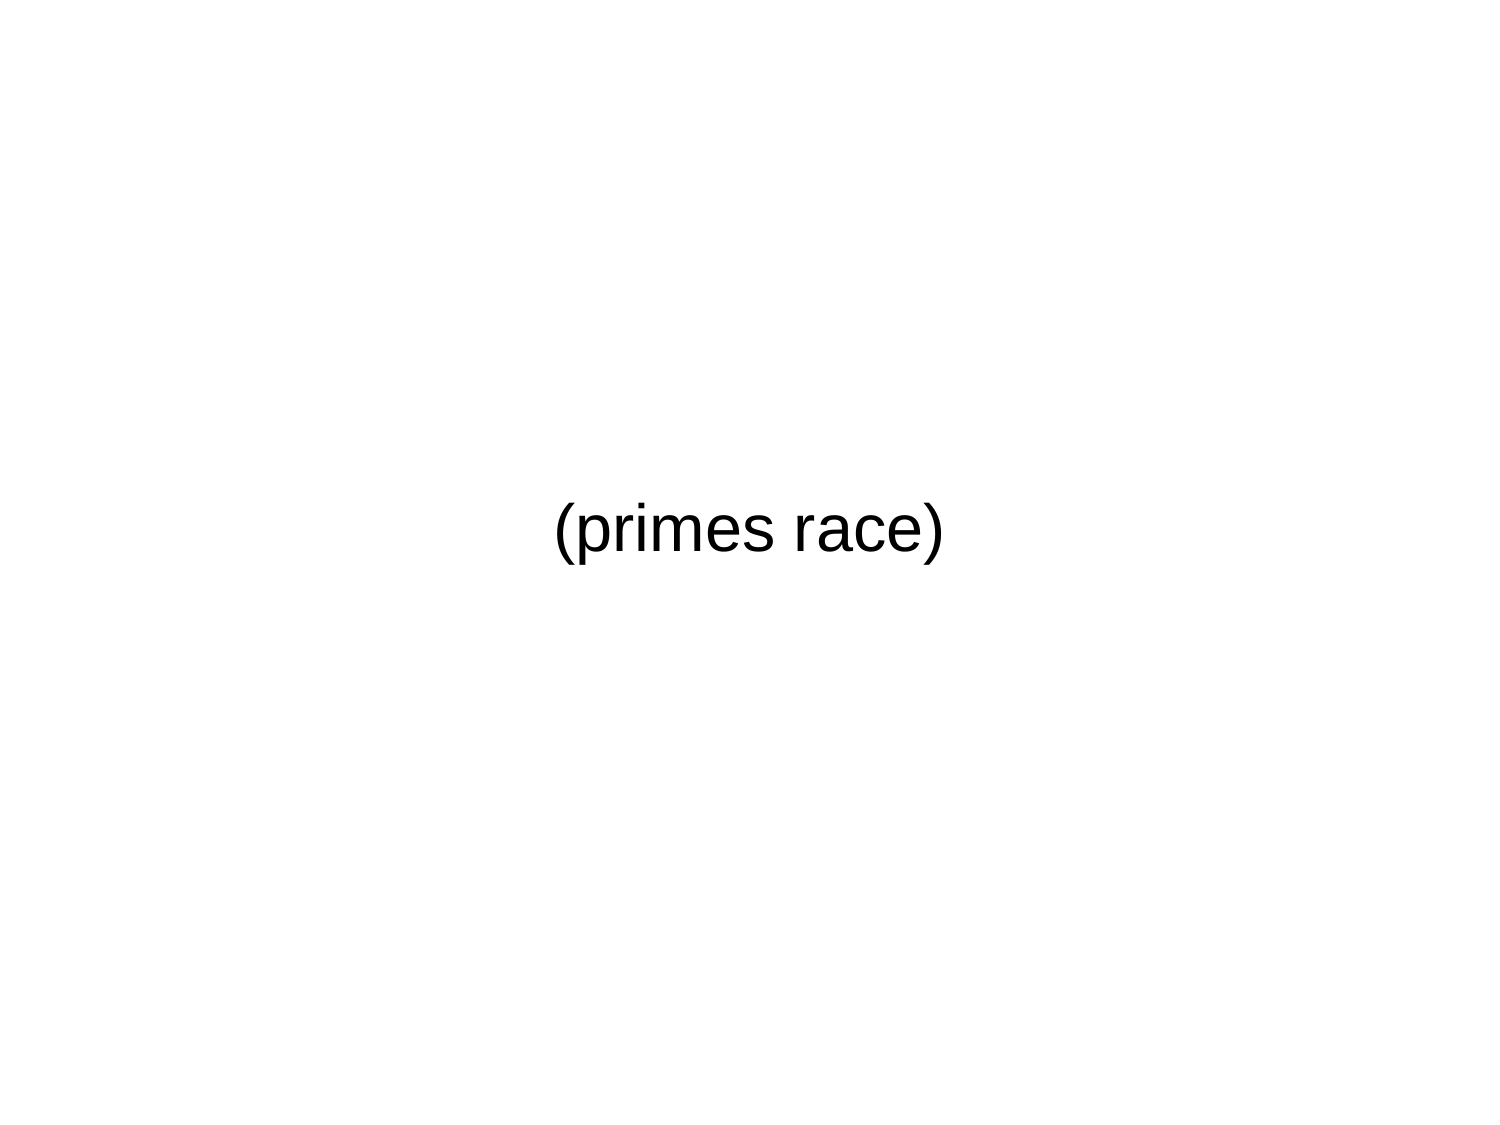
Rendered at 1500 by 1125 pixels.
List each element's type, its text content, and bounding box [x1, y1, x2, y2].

subtitle (primes race) [75, 52, 1426, 998]
